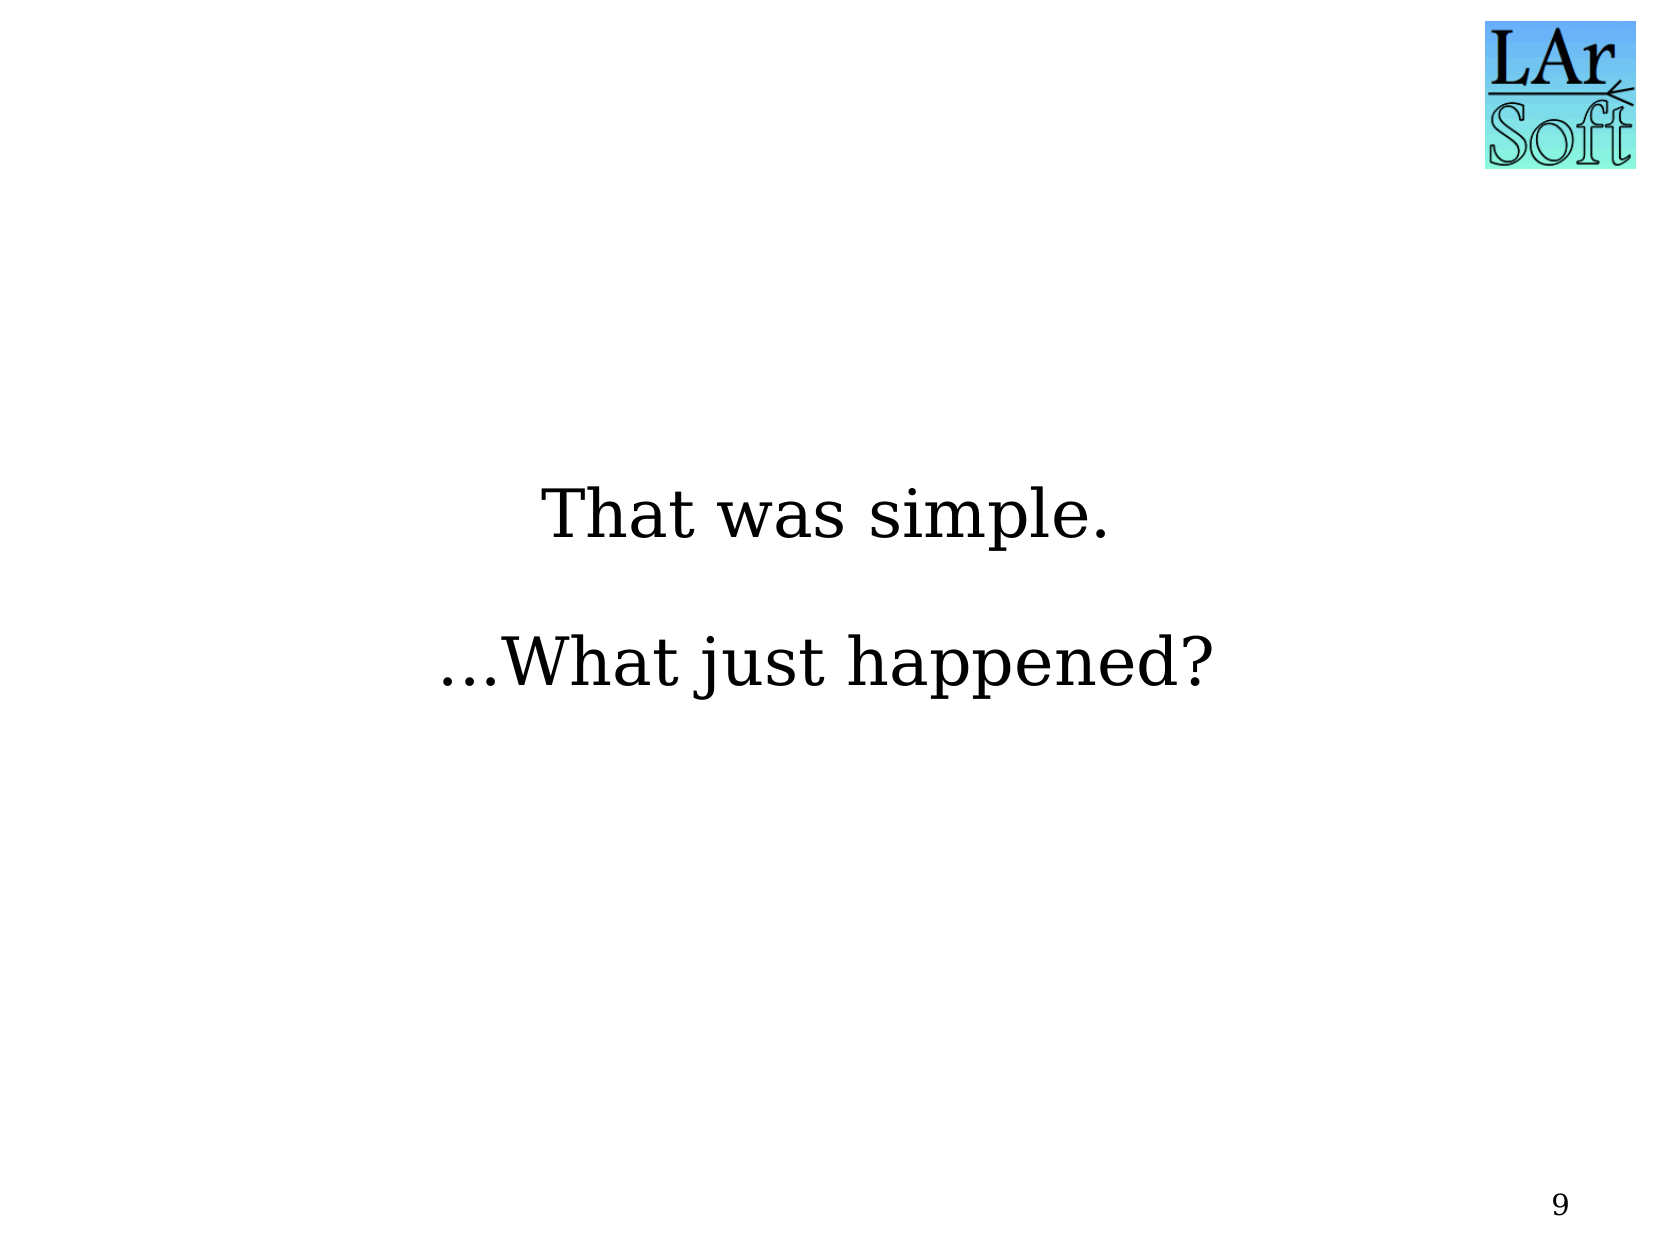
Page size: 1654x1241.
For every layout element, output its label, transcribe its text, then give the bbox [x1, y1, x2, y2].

picture [1485, 21, 1636, 169]
subtitle That was simple. ...What just happened? [121, 344, 1533, 1127]
